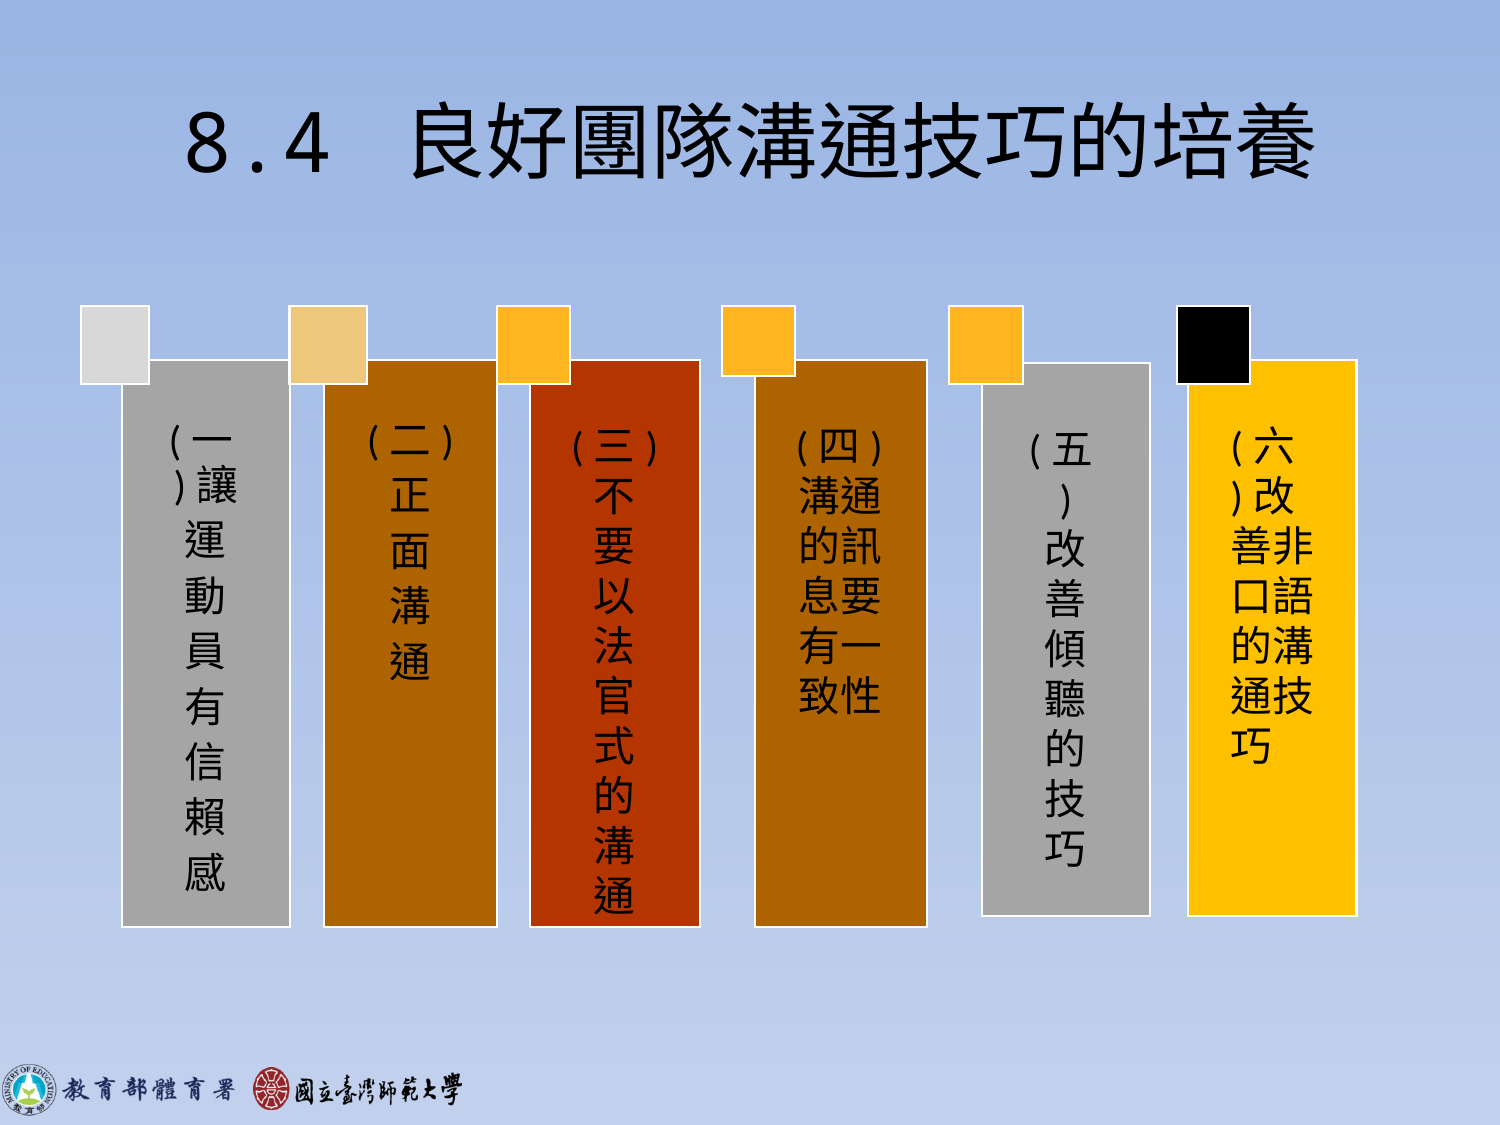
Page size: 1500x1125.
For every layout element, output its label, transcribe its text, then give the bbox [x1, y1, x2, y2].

text_box (三) 不 要 以 法 官 式 的 溝 通 [529, 360, 700, 928]
text_box (四)溝通的訊息要有一致性 [754, 360, 927, 928]
text_box [497, 306, 570, 384]
text_box (六)改善非口語的溝通技巧 [1187, 360, 1357, 917]
text_box [722, 306, 795, 376]
text_box [289, 306, 367, 384]
text_box (五) 改 善 傾 聽 的 技 巧 [981, 363, 1151, 917]
text_box [949, 306, 1023, 384]
title 8.4 良好團隊溝通技巧的培養 [75, 45, 1426, 233]
text_box [1177, 306, 1250, 384]
text_box (二) 正 面 溝 通 [324, 360, 498, 928]
text_box (一)讓 運 動 員 有 信 賴 感 [121, 360, 290, 928]
text_box [81, 306, 149, 384]
